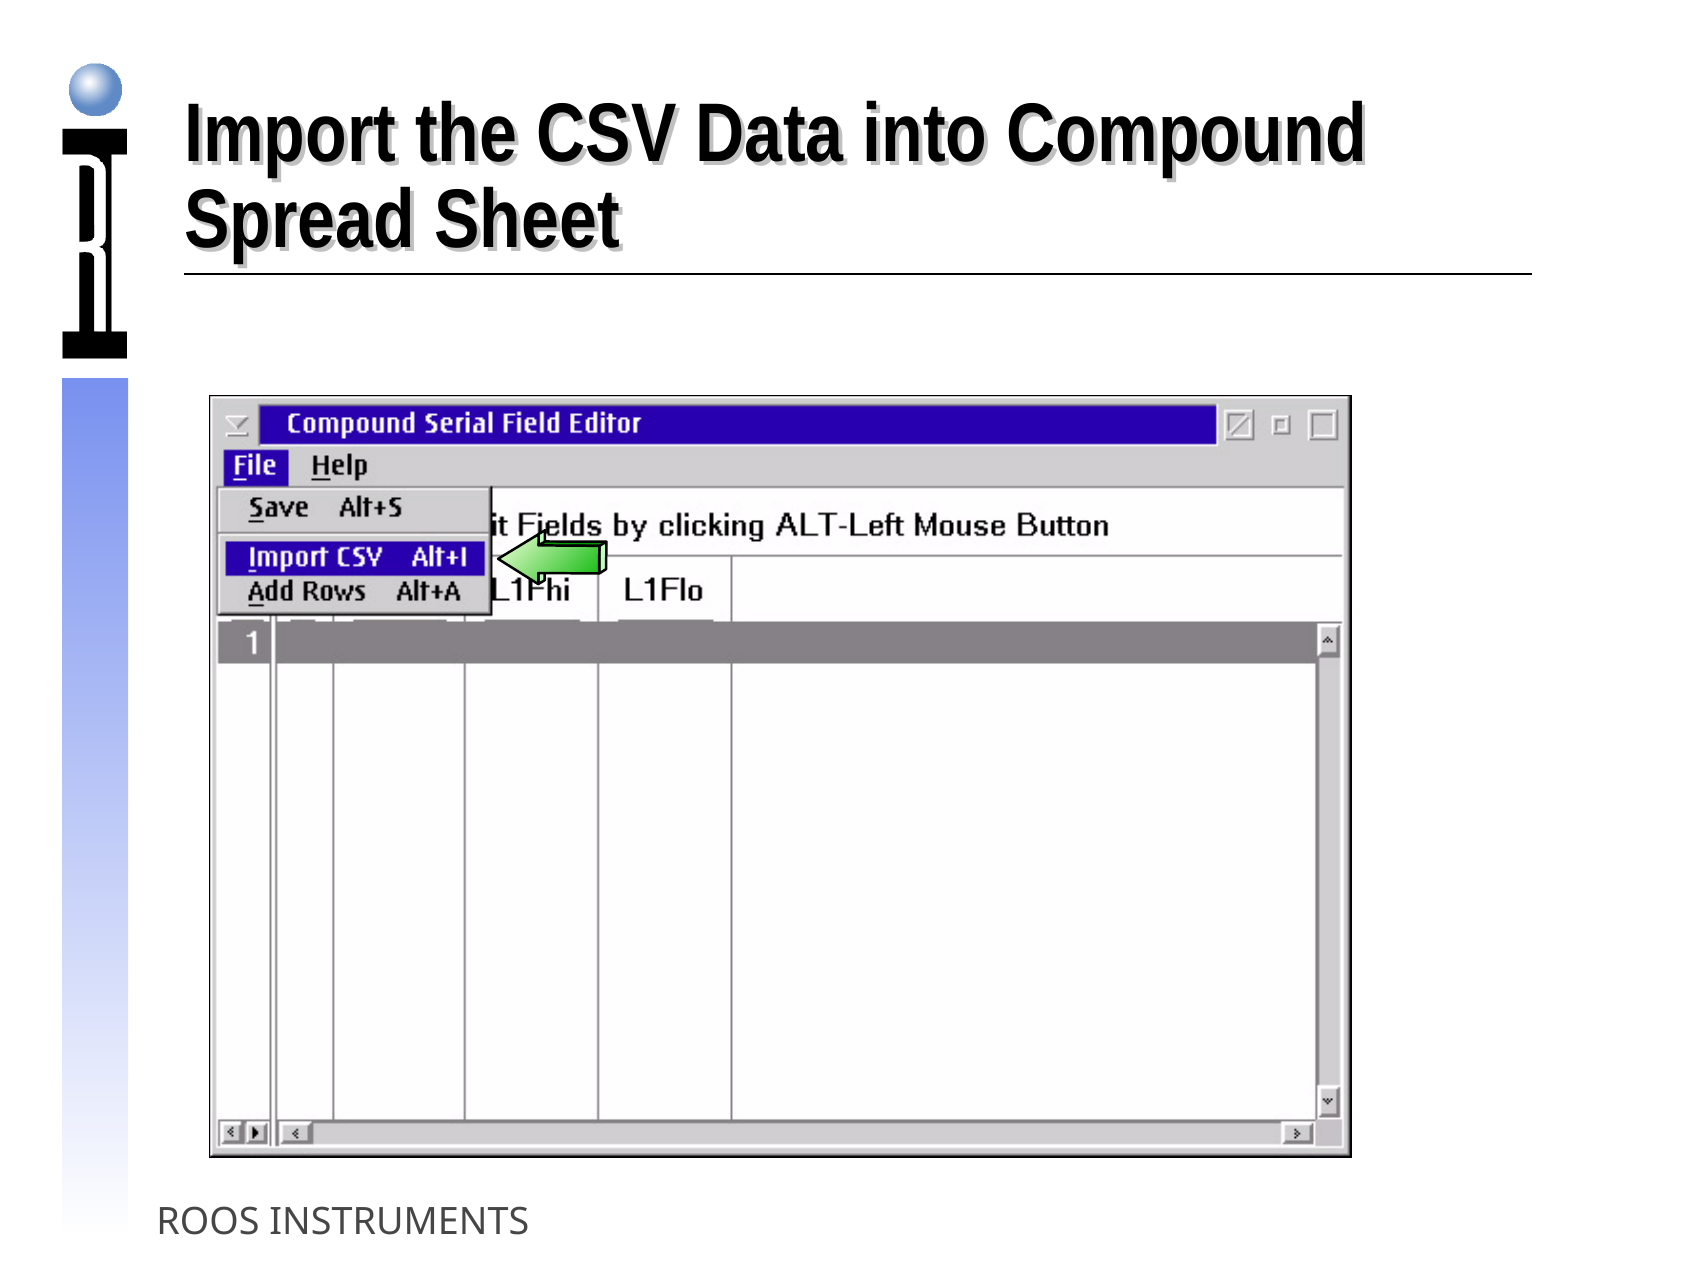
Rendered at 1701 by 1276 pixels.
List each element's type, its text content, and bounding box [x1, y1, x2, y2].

text_box [498, 530, 607, 585]
picture [209, 395, 1352, 1158]
text_box Import the CSV Data into Compound Spread Sheet [184, 92, 1539, 274]
